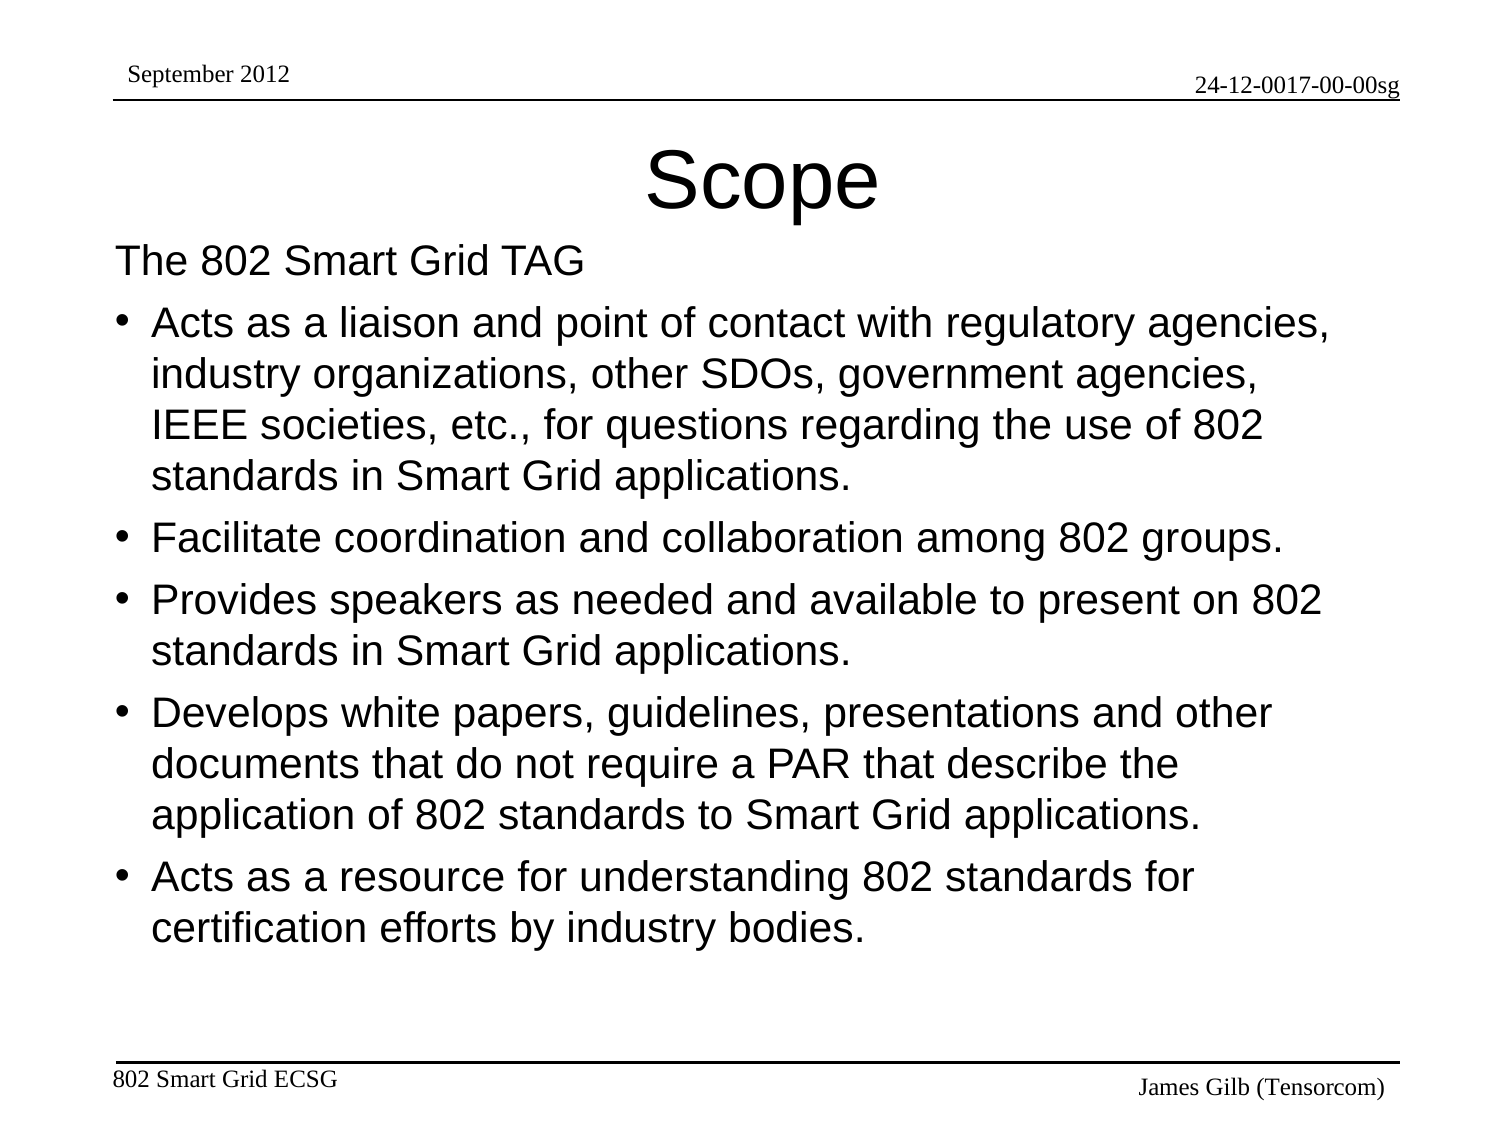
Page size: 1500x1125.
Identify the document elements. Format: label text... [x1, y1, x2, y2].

title Scope [125, 112, 1401, 238]
list The 802 Smart Grid TAG Acts as a liaison and point of contact with regulatory agencies, industry organizations, other SDOs, government agencies, IEEE societies, etc., for questions regarding the use of 802 standards in Smart Grid applications. Facilitate coordination and collaboration among 802 groups. Provides speakers as needed and available to present on 802 standards in Smart Grid applications. Develops white papers, guidelines, presentations and other documents that do not require a PAR that describe the application of 802 standards to Smart Grid applications. Acts as a resource for understanding 802 standards for certification efforts by industry bodies. [99, 224, 1375, 968]
